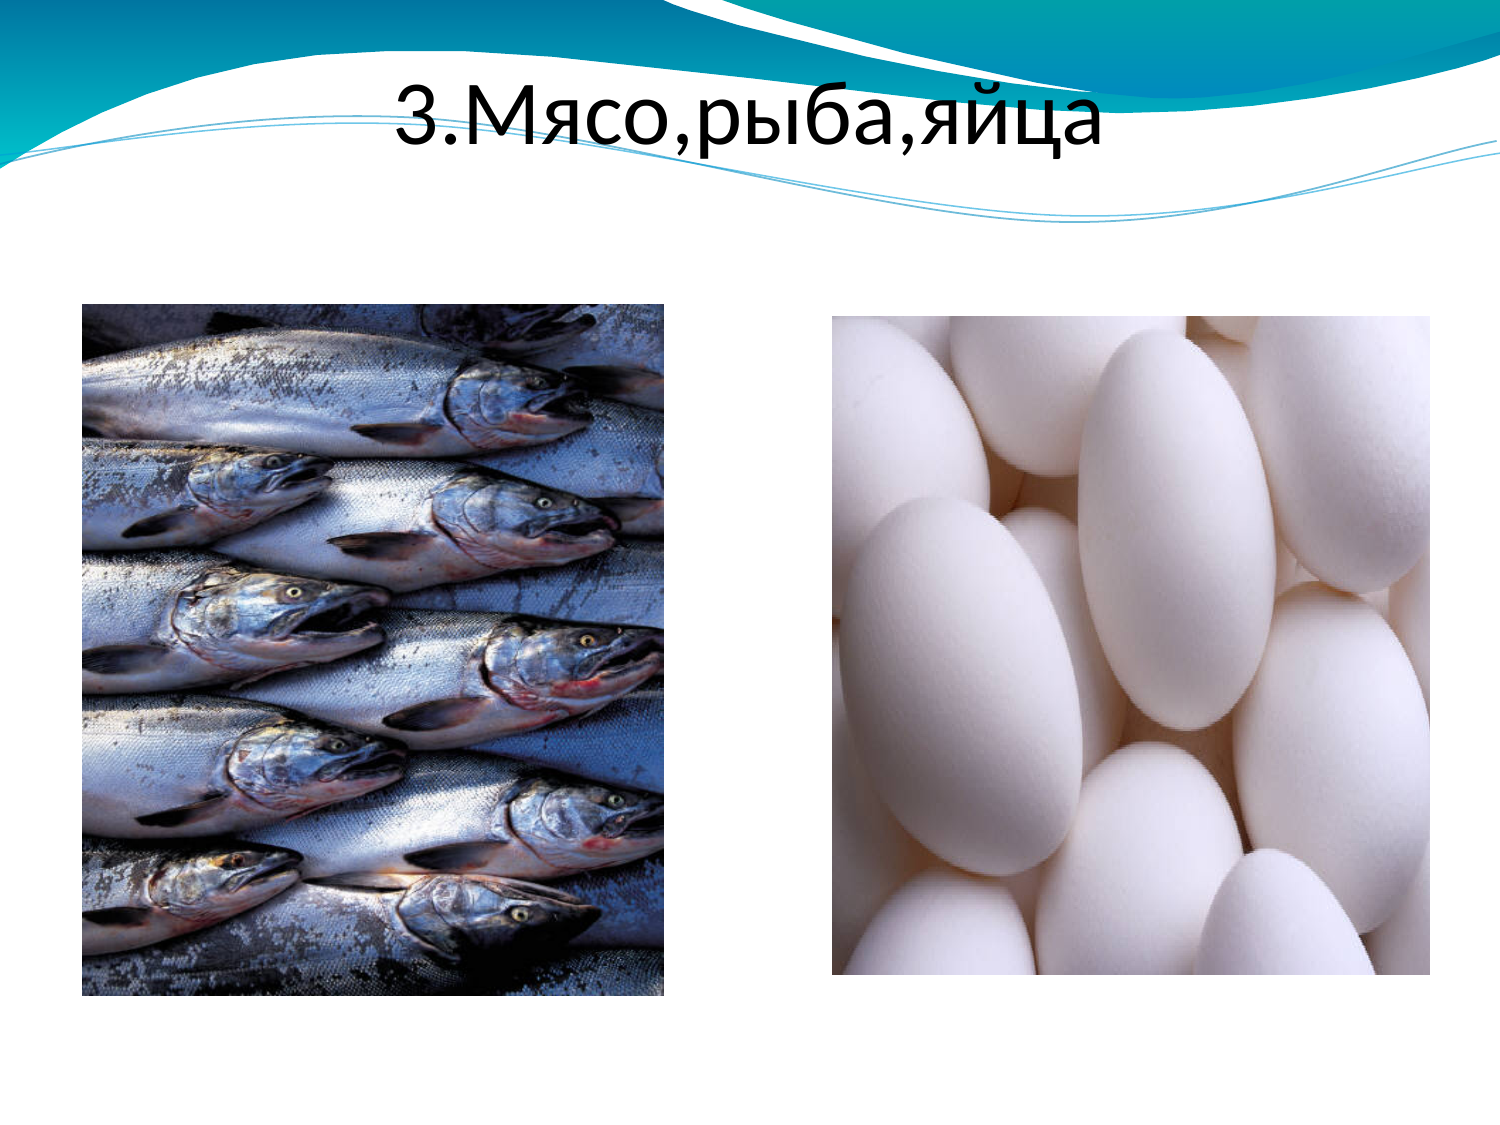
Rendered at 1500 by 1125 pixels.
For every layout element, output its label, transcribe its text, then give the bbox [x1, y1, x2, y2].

picture [832, 316, 1430, 975]
picture [82, 304, 664, 997]
title 3.Мясо,рыба,яйца [75, 45, 1425, 233]
